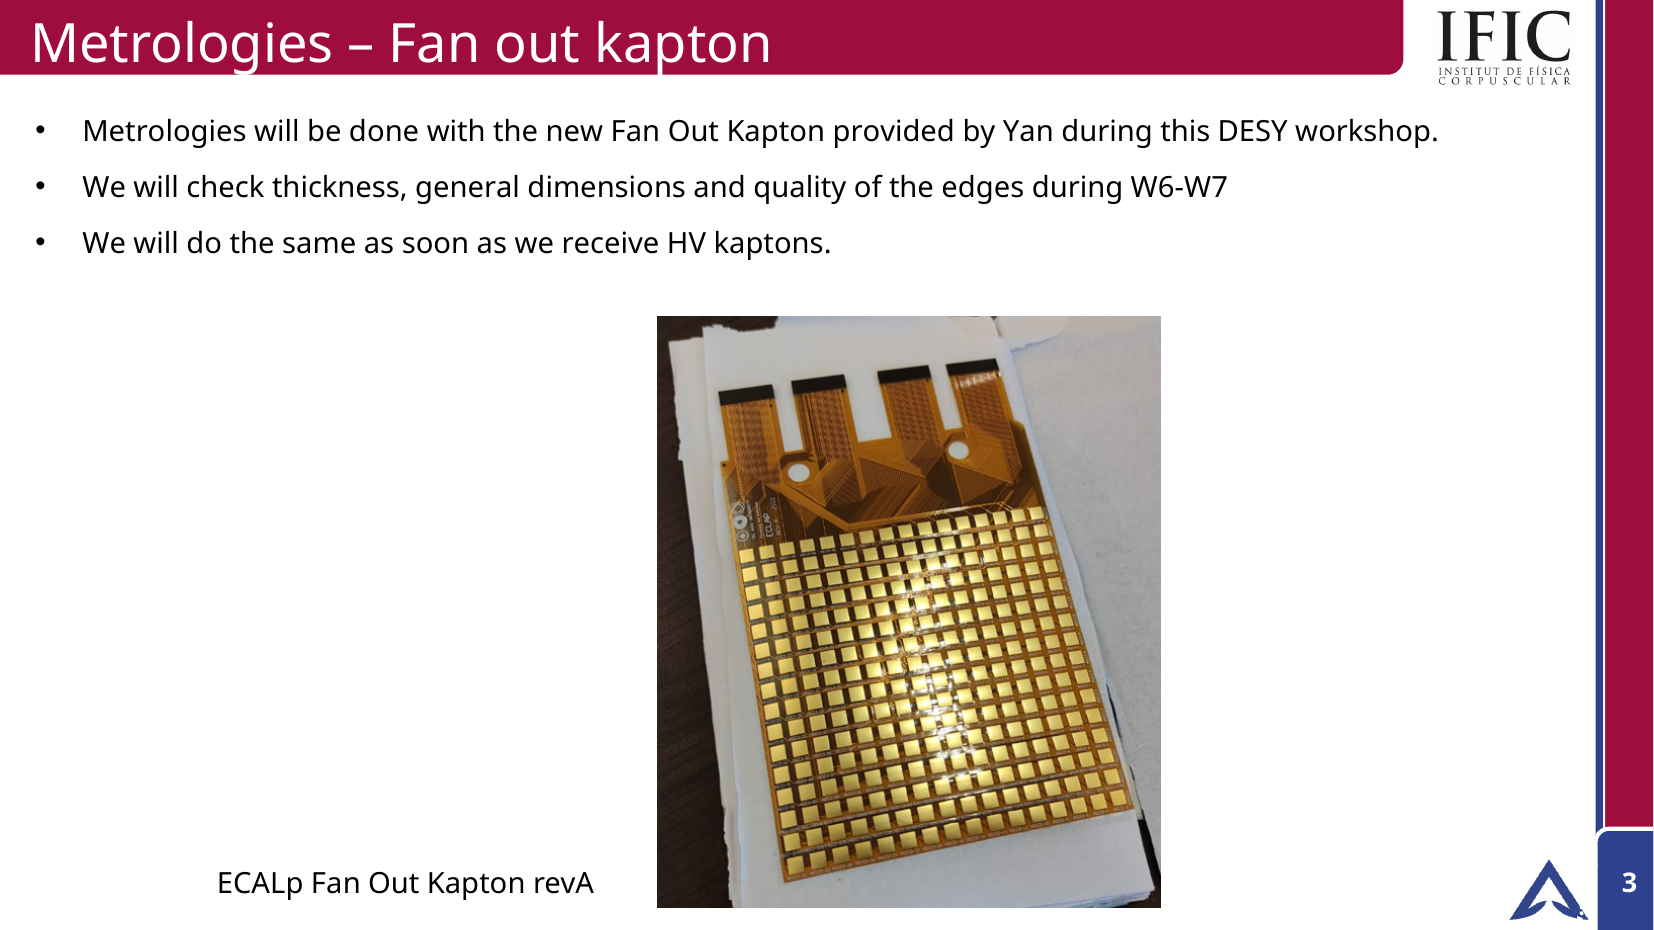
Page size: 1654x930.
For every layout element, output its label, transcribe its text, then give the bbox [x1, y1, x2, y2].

title Metrologies – Fan out kapton [29, 7, 1359, 74]
text_box Metrologies will be done with the new Fan Out Kapton provided by Yan during this DESY workshop. We will check thickness, general dimensions and quality of the edges during W6-W7 We will do the same as soon as we receive HV kaptons. [35, 112, 1563, 261]
picture [657, 316, 1161, 908]
text_box ECALp Fan Out Kapton revA [201, 856, 658, 908]
